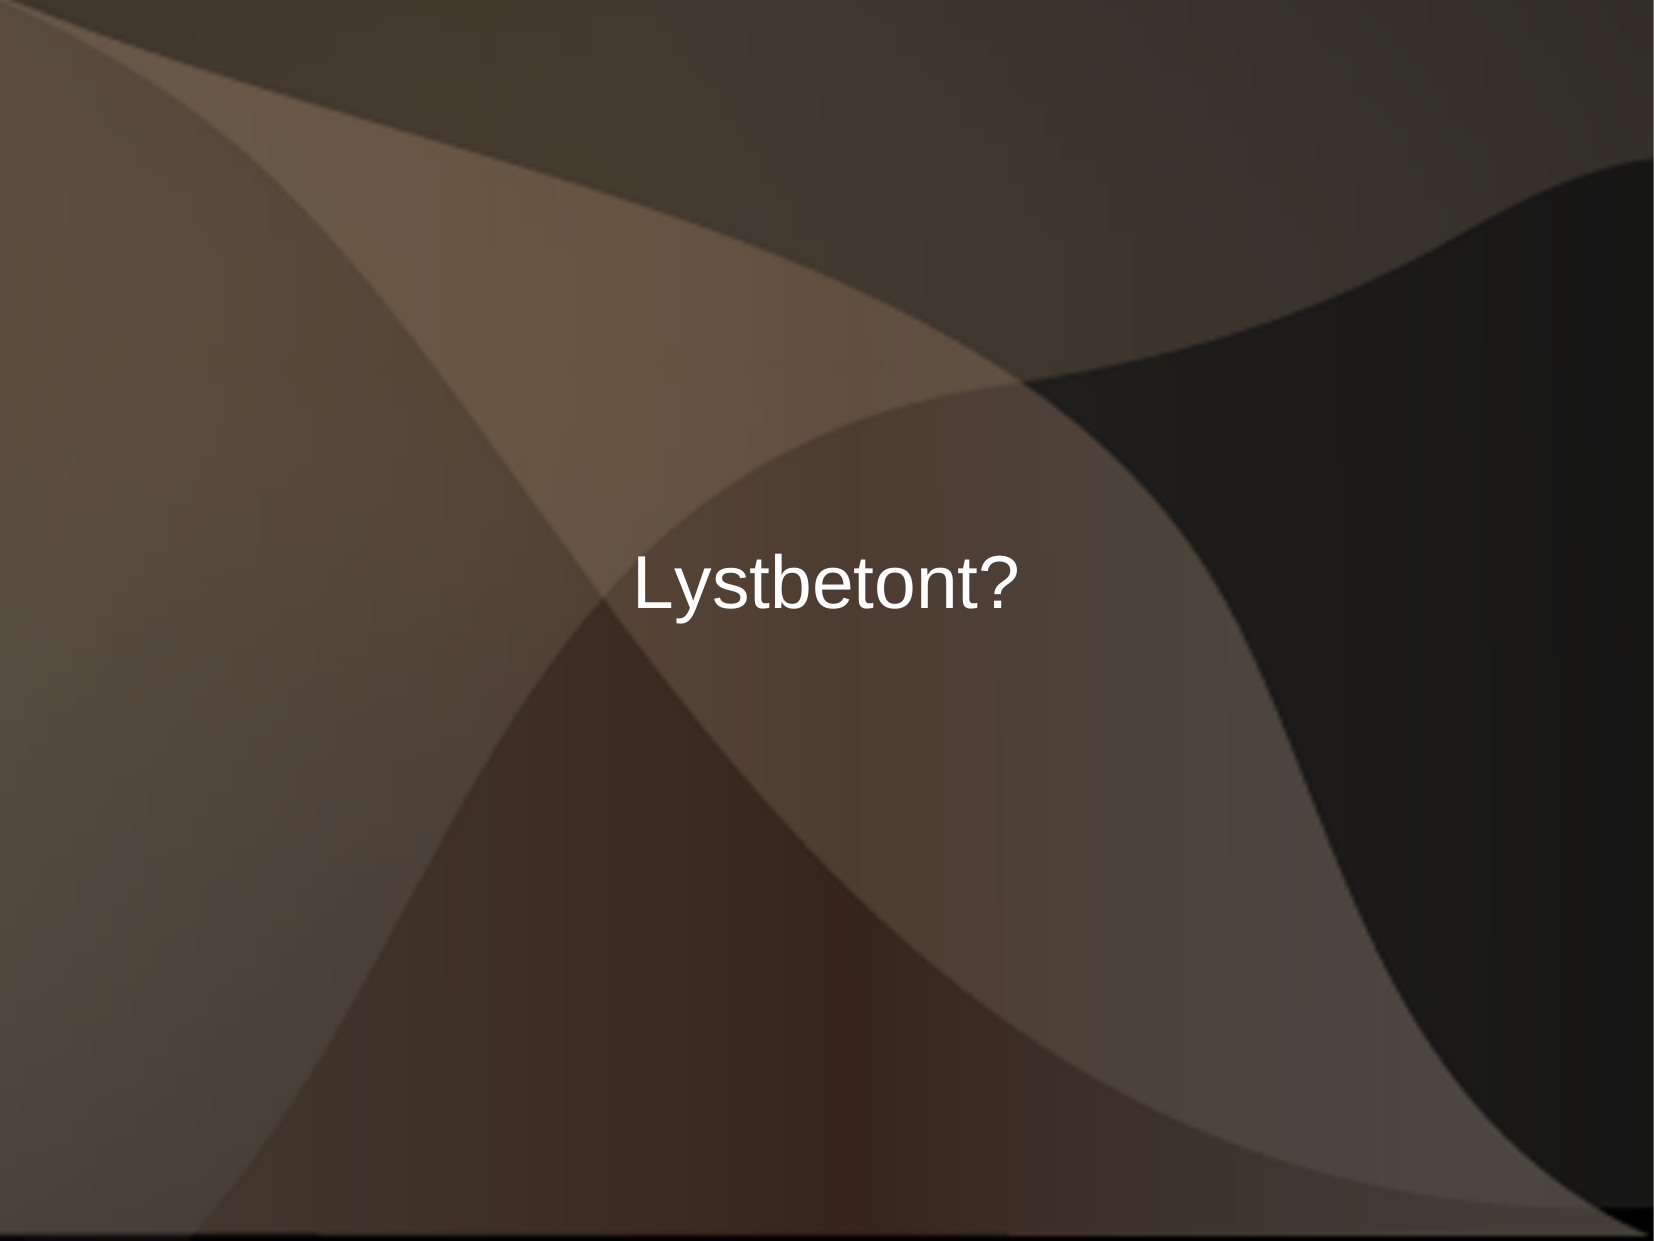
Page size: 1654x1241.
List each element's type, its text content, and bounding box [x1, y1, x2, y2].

subtitle Lystbetont? [82, 49, 1571, 1109]
